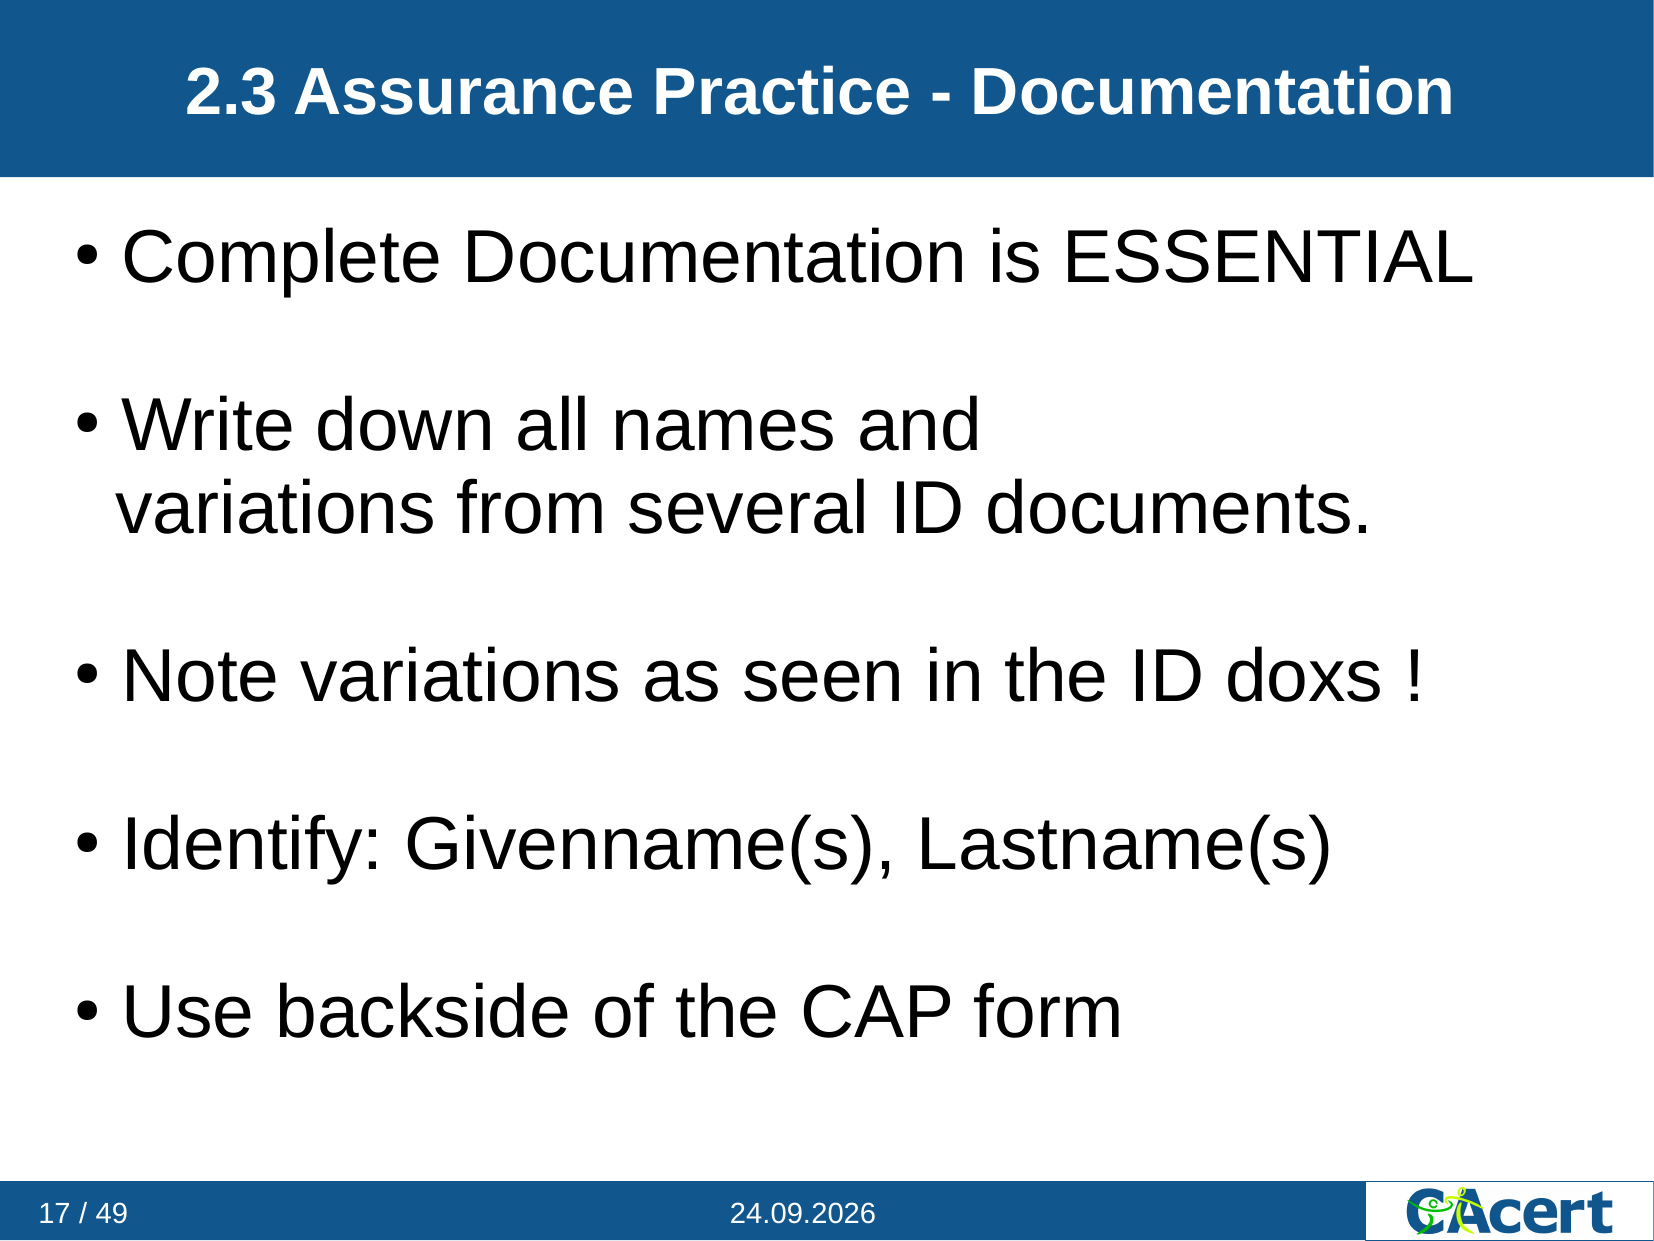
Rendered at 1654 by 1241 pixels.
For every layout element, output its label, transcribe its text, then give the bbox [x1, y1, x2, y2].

title 2.3 Assurance Practice - Documentation [76, 17, 1565, 166]
text_box Complete Documentation is ESSENTIAL Write down all names and variations from several ID documents. Note variations as seen in the ID doxs ! Identify: Givenname(s), Lastname(s) Use backside of the CAP form [59, 206, 1565, 1062]
picture [1406, 1186, 1613, 1235]
